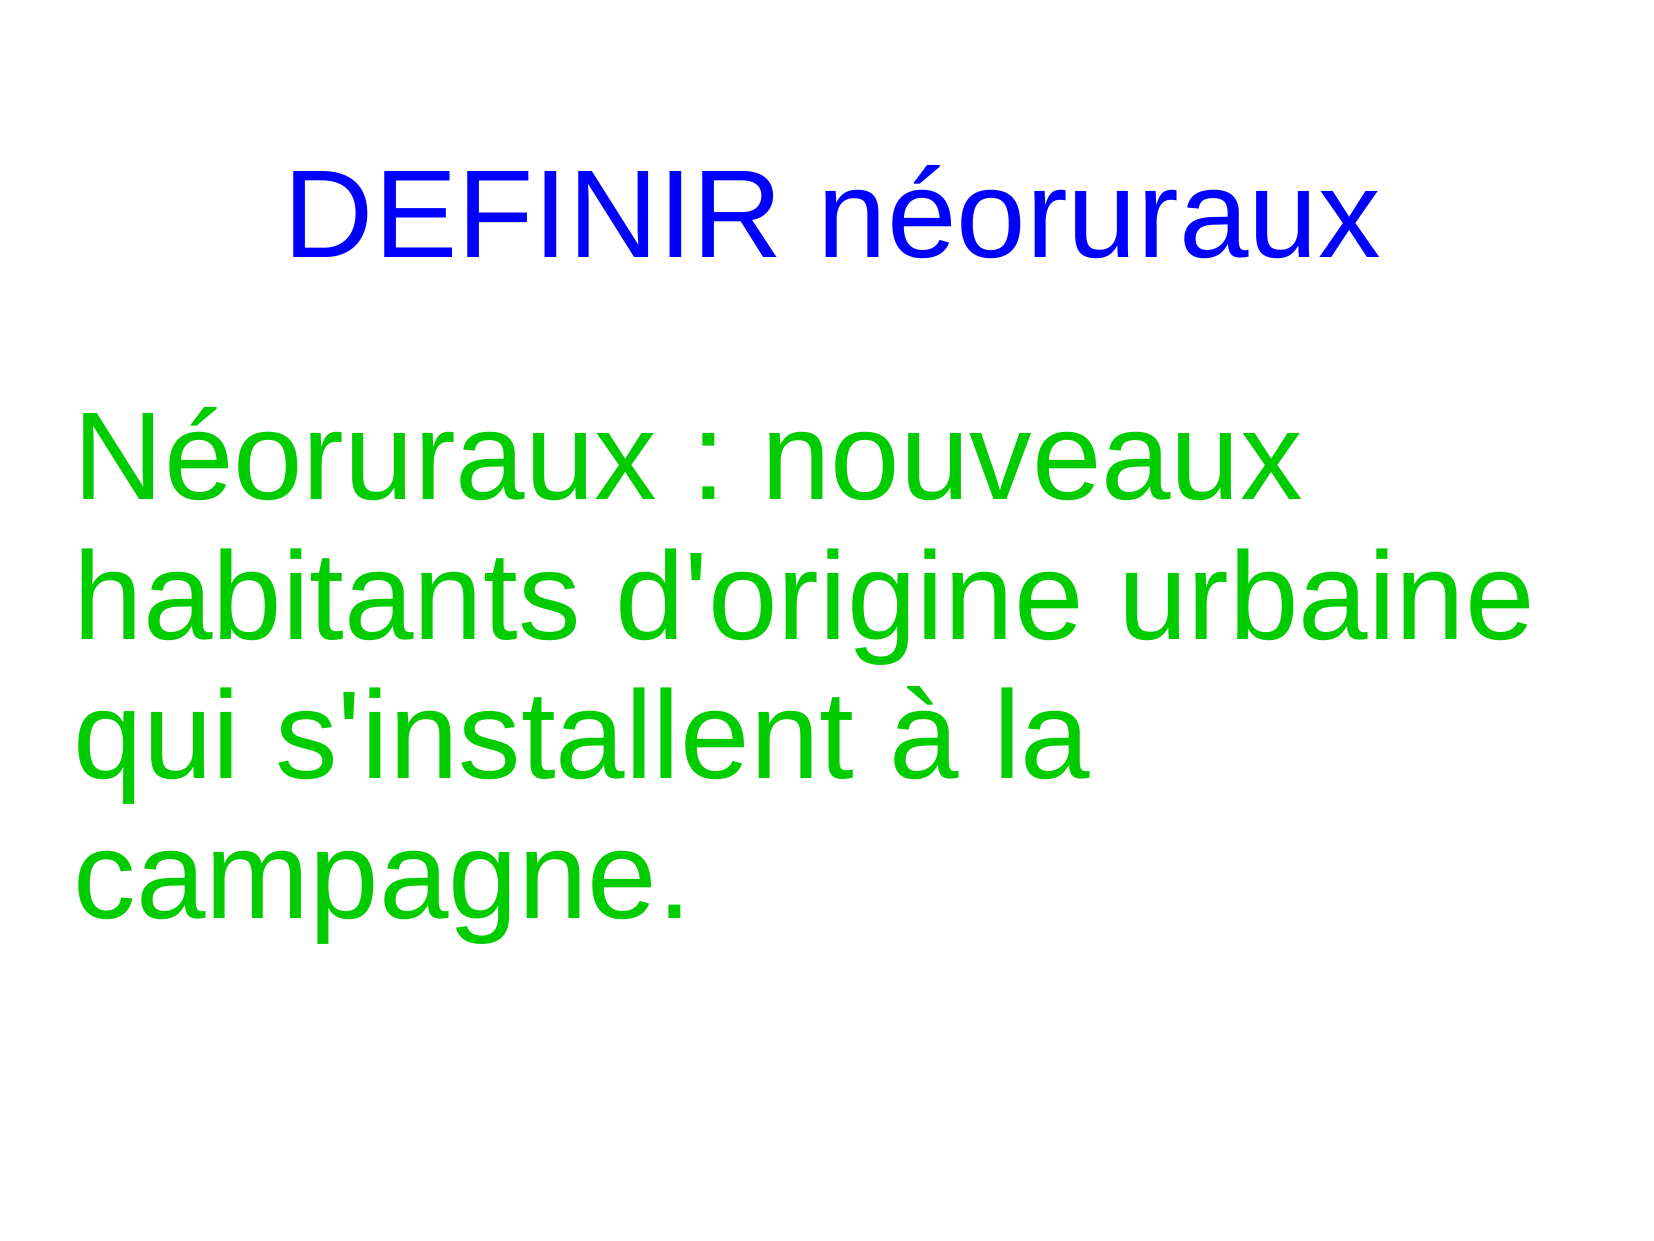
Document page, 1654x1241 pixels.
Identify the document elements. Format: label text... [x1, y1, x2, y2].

title DEFINIR néoruraux [88, 111, 1577, 319]
text_box Néoruraux : nouveaux habitants d'origine urbaine qui s'installent à la campagne. [59, 378, 1595, 1093]
